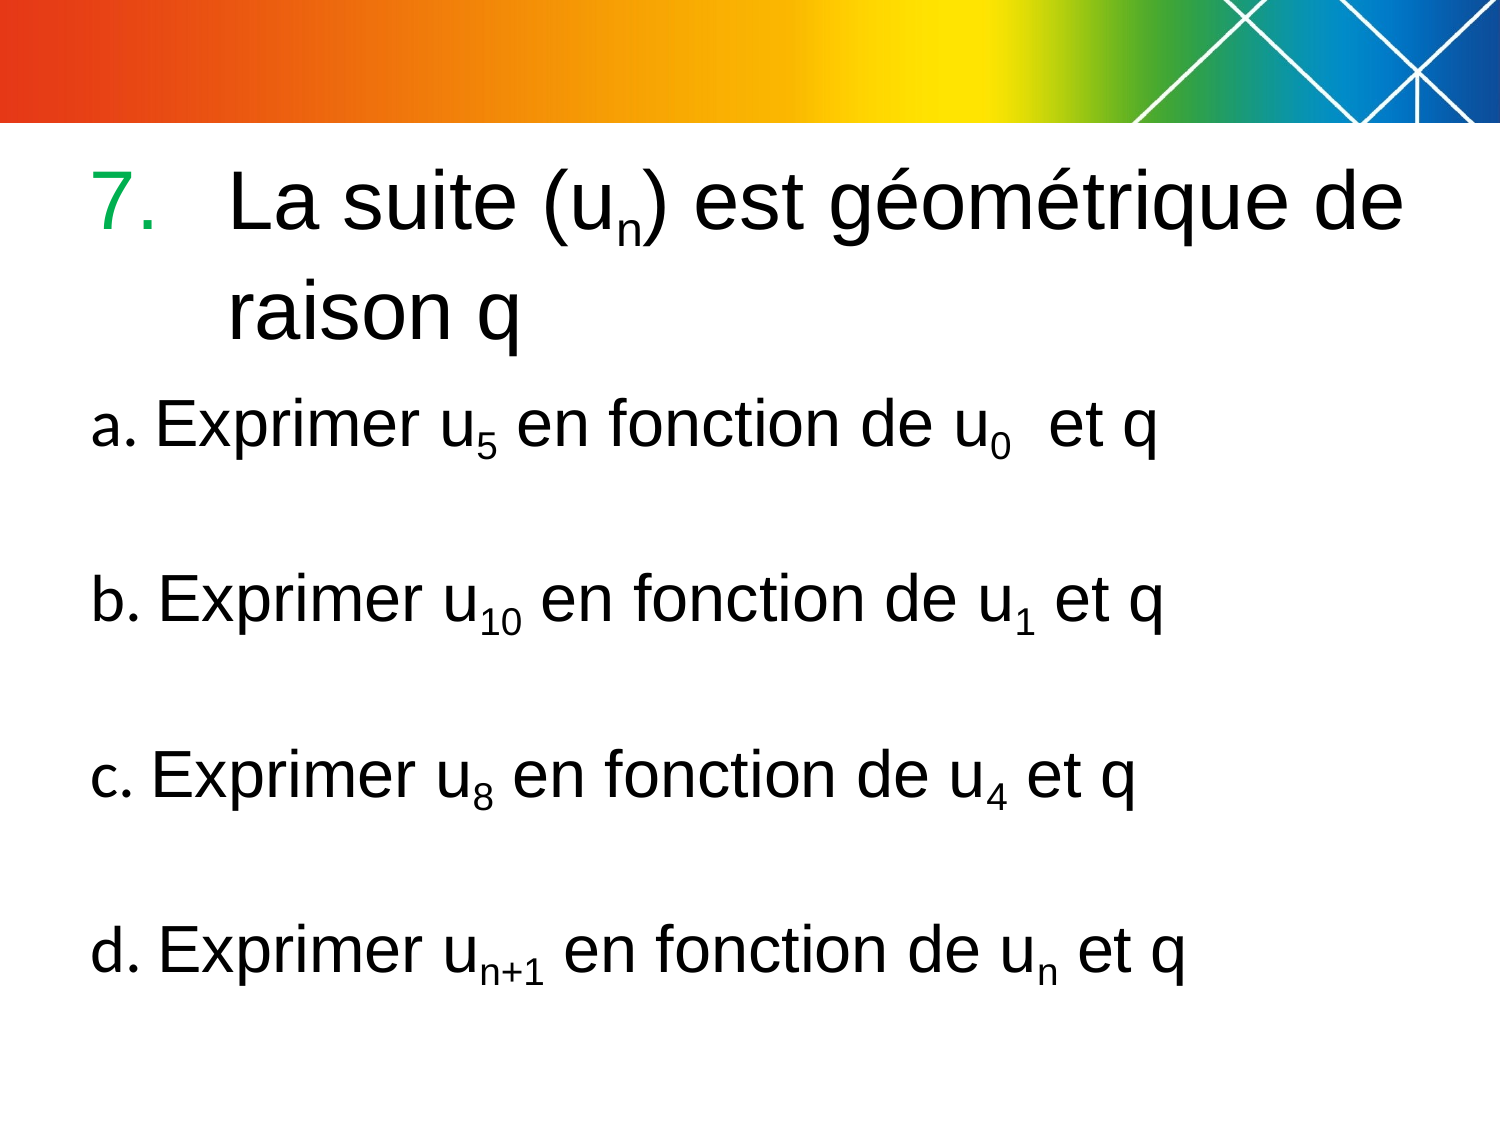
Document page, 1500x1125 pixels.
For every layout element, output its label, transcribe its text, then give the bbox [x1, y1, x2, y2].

text_box La suite (un) est géométrique de raison q [75, 164, 1500, 338]
picture [0, 0, 1358, 123]
text_box a. Exprimer u5 en fonction de u0 et q b. Exprimer u10 en fonction de u1 et q c. Exprimer u8 en fonction de u4 et q d. Exprimer un+1 en fonction de un et q [75, 372, 1323, 1125]
picture [1340, 0, 1500, 123]
